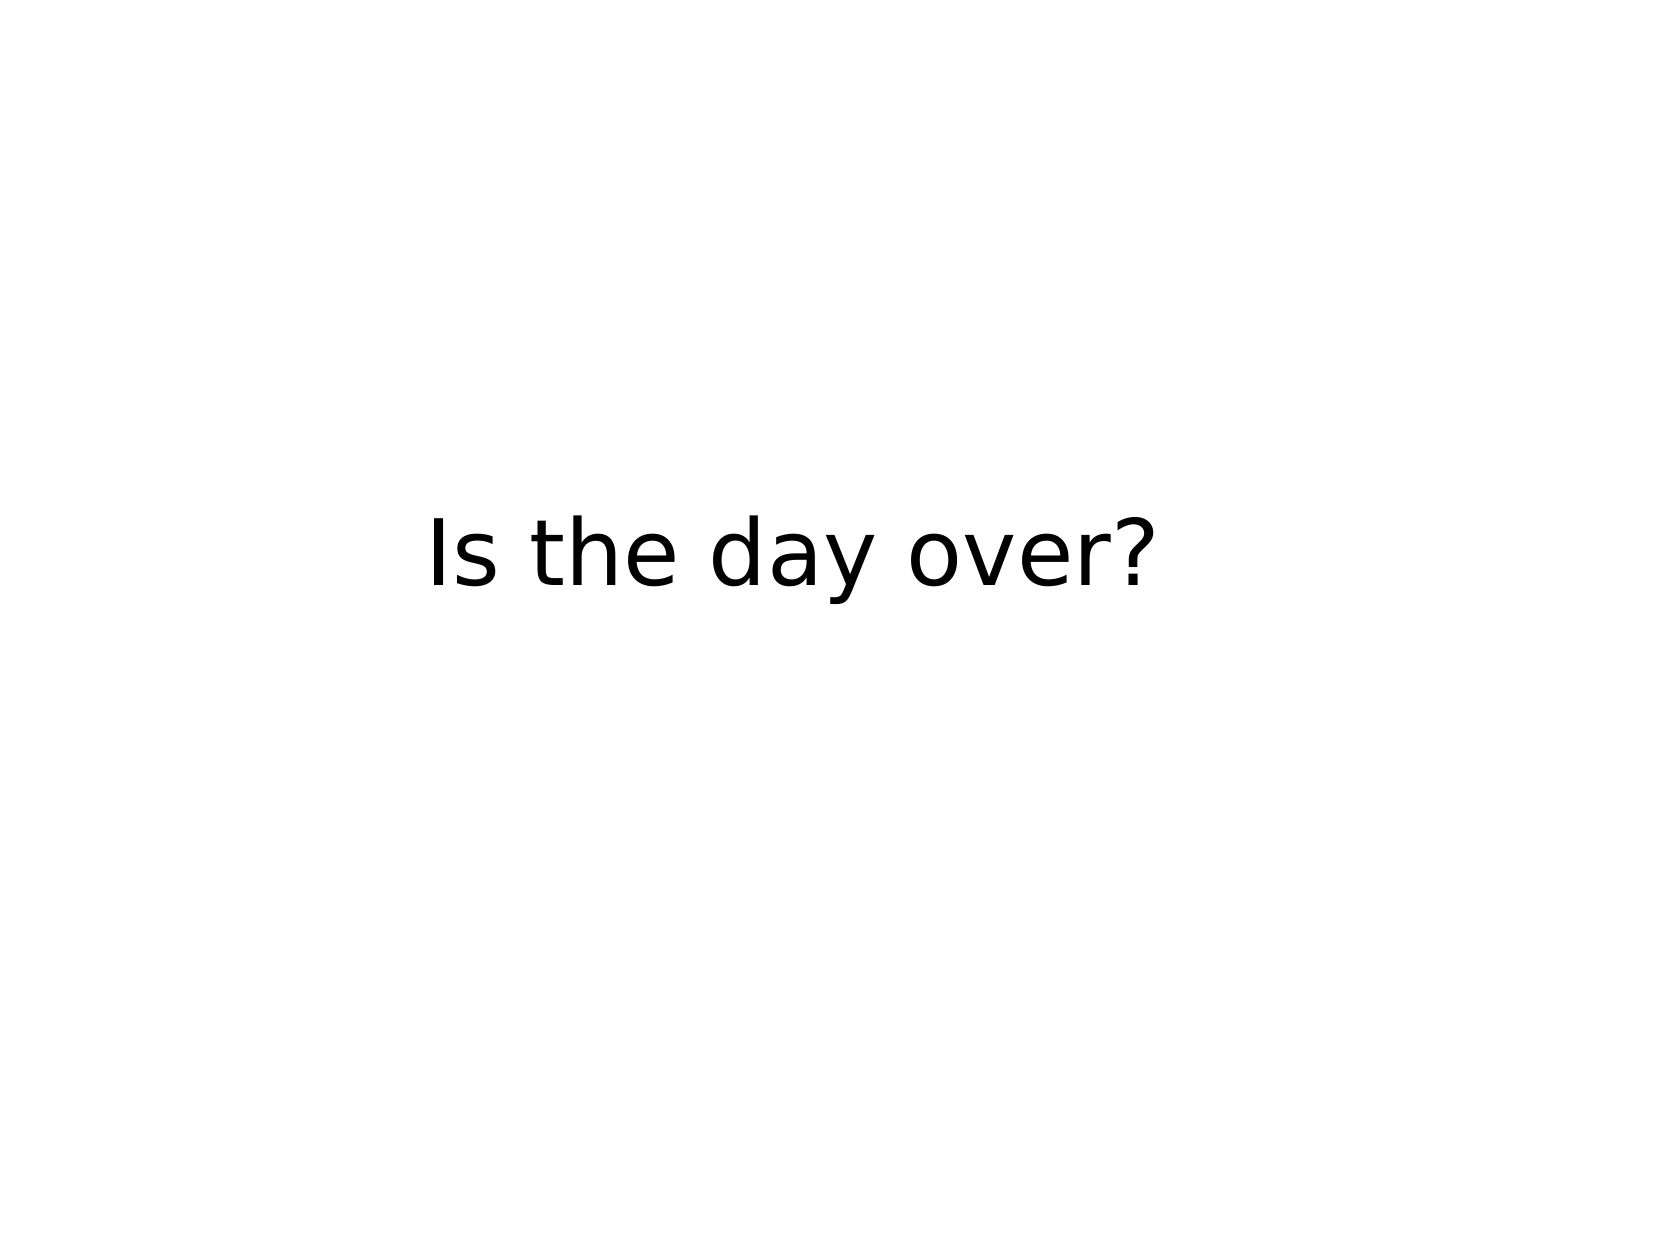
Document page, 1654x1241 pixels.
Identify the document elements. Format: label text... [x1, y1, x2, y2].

title Is the day over? [49, 450, 1538, 658]
